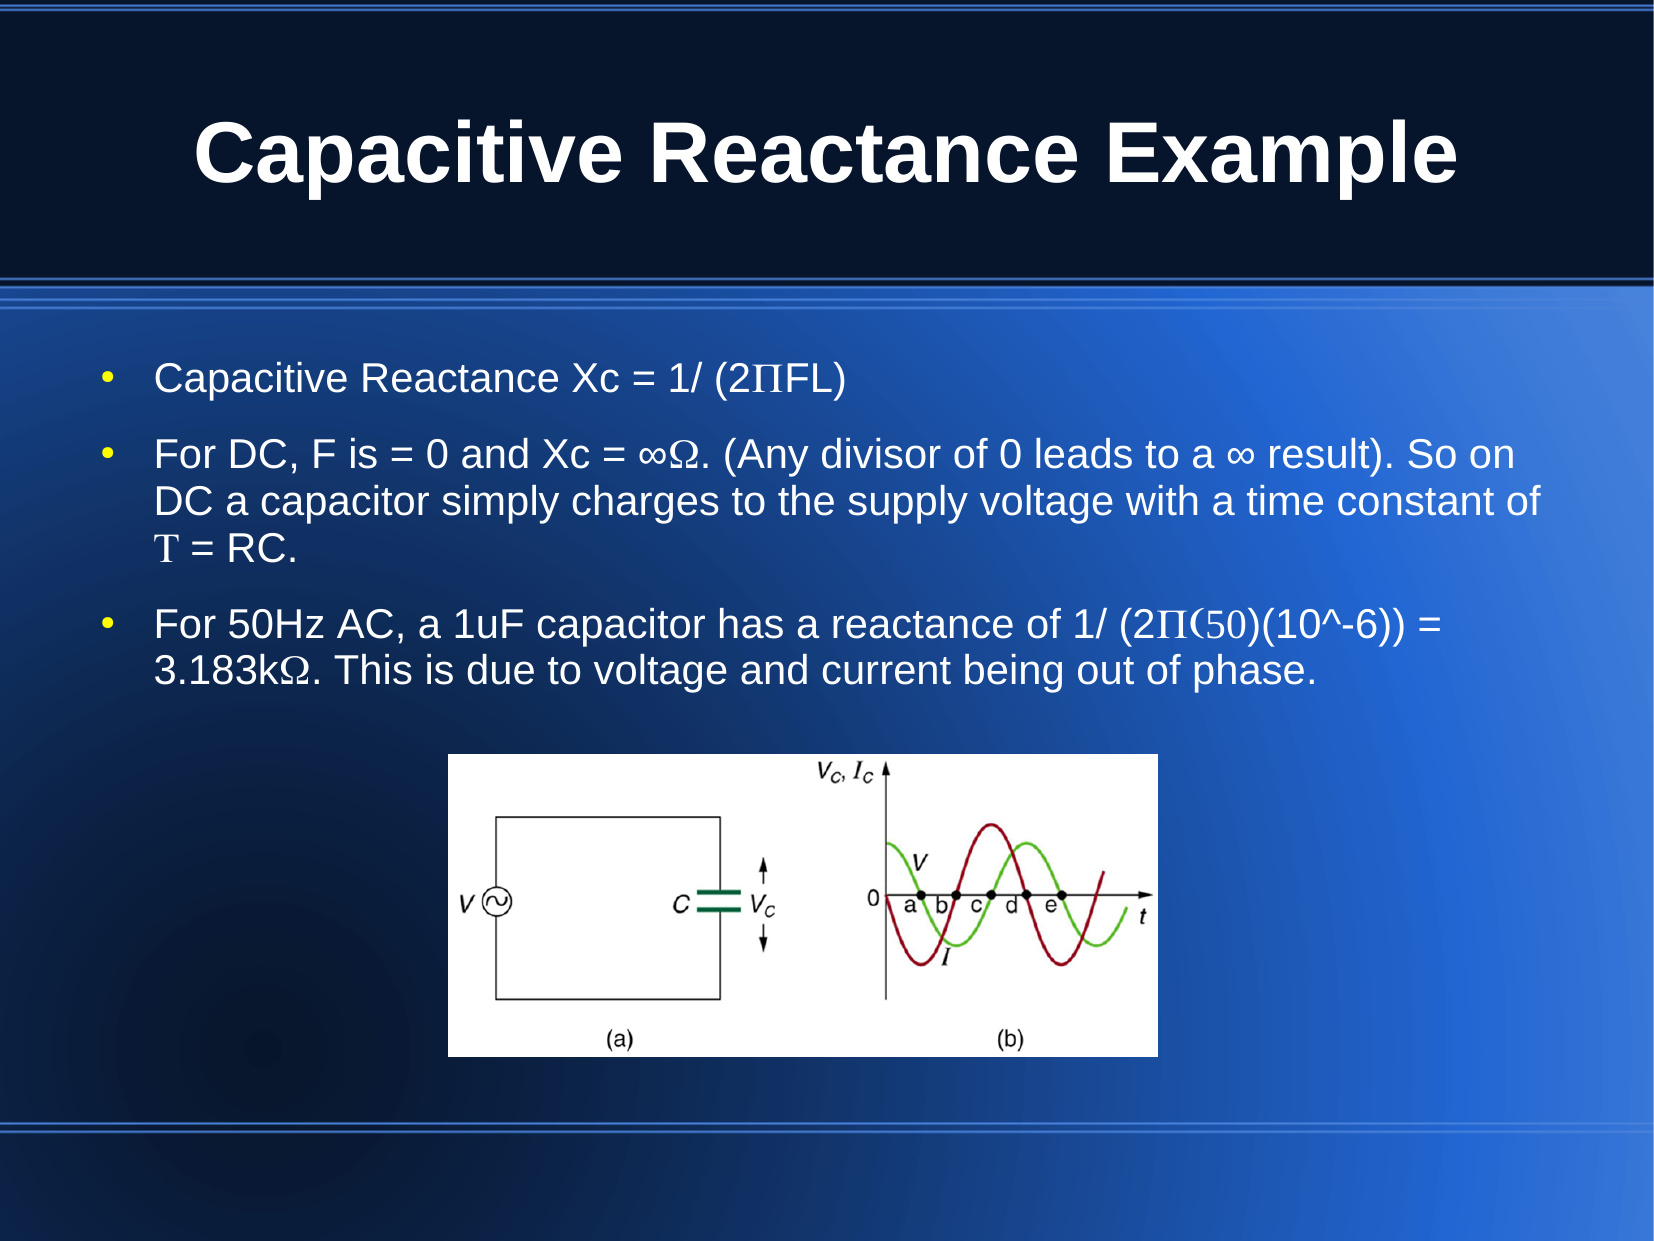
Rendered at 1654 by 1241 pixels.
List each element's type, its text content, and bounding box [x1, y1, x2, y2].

list Capacitive Reactance Xc = 1/ (2PFL) For DC, F is = 0 and Xc = ∞W. (Any divisor of 0 leads to a ∞ result). So on DC a capacitor simply charges to the supply voltage with a time constant of T = RC. For 50Hz AC, a 1uF capacitor has a reactance of 1/ (2P(50)(10^-6)) = 3.183kW. This is due to voltage and current being out of phase. [82, 355, 1571, 1058]
picture [0, 0, 1654, 1241]
title Capacitive Reactance Example [82, 49, 1571, 257]
